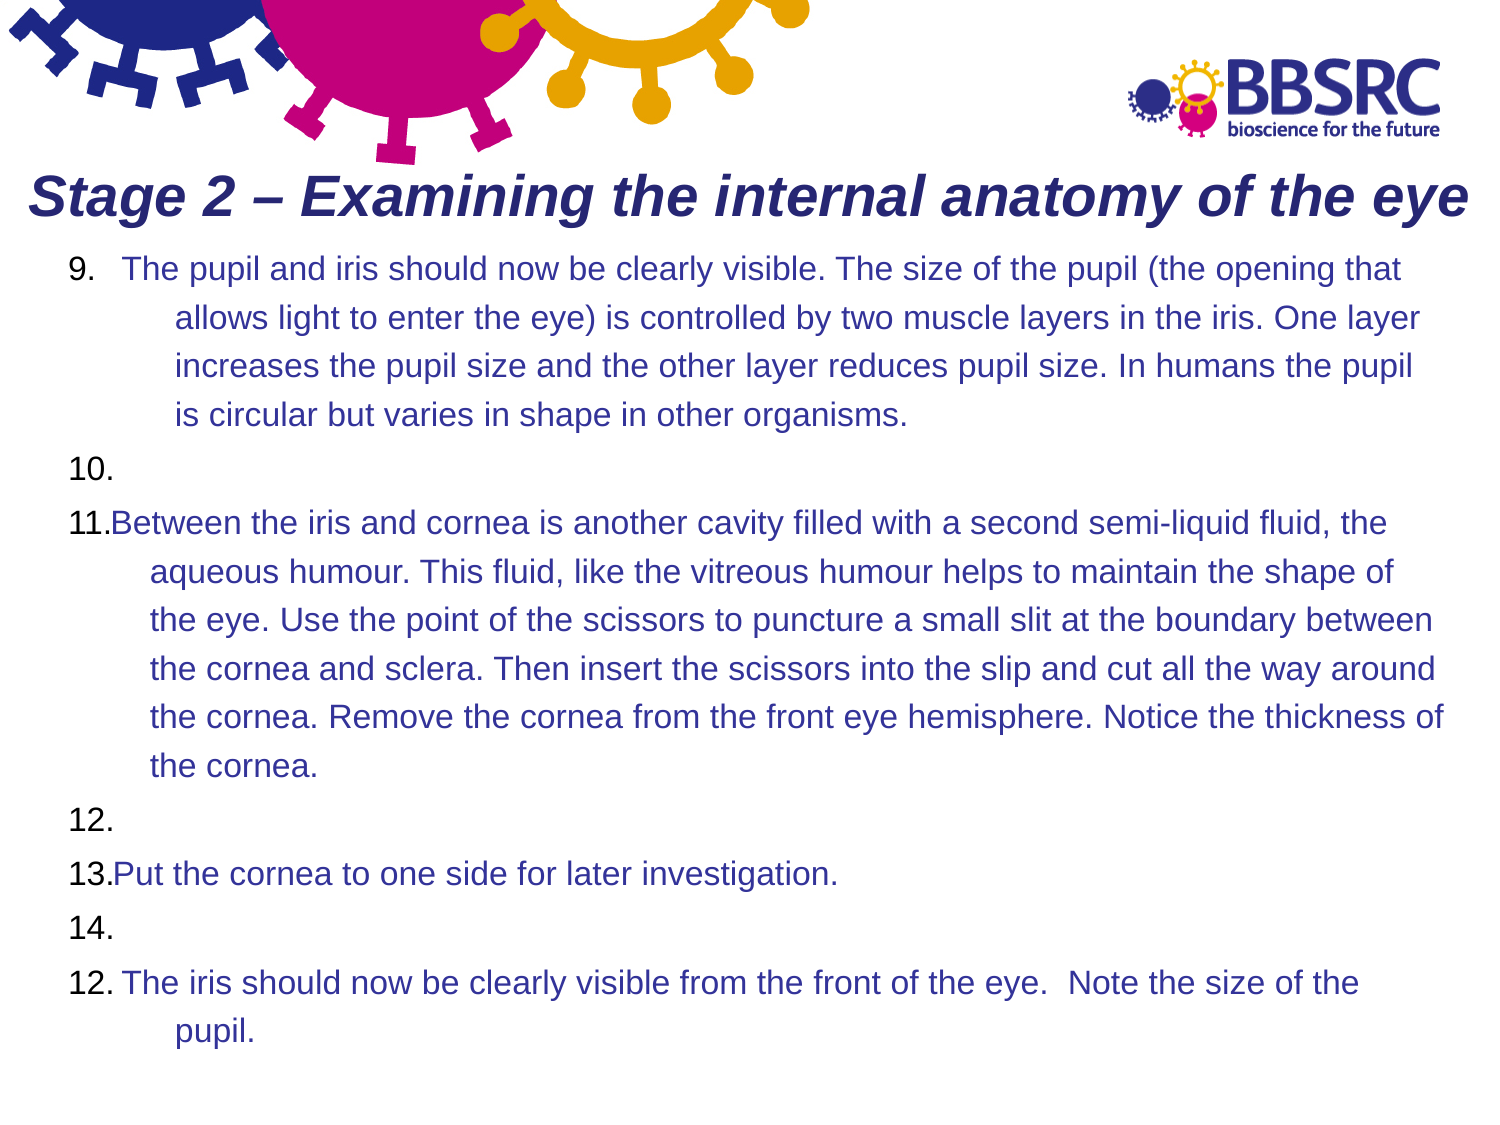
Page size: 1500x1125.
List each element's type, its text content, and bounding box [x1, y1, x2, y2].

list The pupil and iris should now be clearly visible. The size of the pupil (the opening that allows light to enter the eye) is controlled by two muscle layers in the iris. One layer increases the pupil size and the other layer reduces pupil size. In humans the pupil is circular but varies in shape in other organisms. Between the iris and cornea is another cavity filled with a second semi-liquid fluid, the aqueous humour. This fluid, like the vitreous humour helps to maintain the shape of the eye. Use the point of the scissors to puncture a small slit at the boundary between the cornea and sclera. Then insert the scissors into the slip and cut all the way around the cornea. Remove the cornea from the front eye hemisphere. Notice the thickness of the cornea. Put the cornea to one side for later investigation. The iris should now be clearly visible from the front of the eye. Note the size of the pupil. [53, 231, 1459, 1064]
title Stage 2 – Examining the internal anatomy of the eye [0, 150, 1500, 339]
